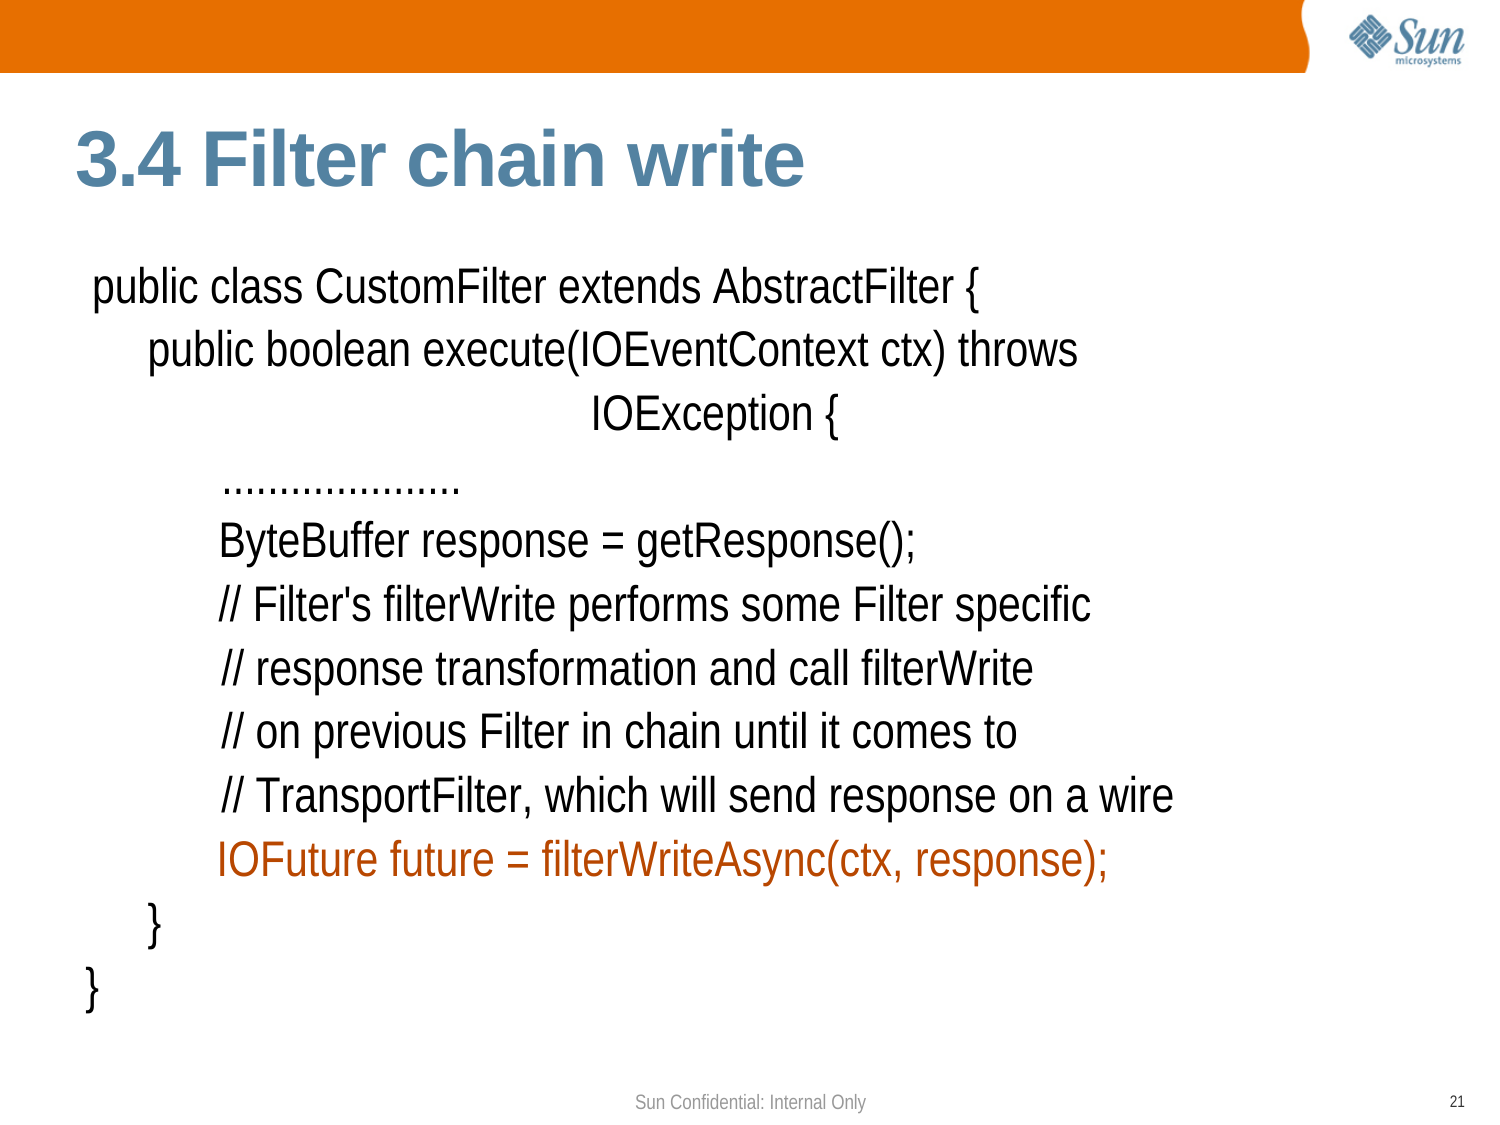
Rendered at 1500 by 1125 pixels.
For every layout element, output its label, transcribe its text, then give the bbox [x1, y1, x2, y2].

picture [0, 0, 1500, 73]
title 3.4 Filter chain write [75, 123, 1437, 227]
text_box public class CustomFilter extends AbstractFilter { public boolean execute(IOEventContext ctx) throws IOException { ..................... ByteBuffer response = getResponse(); // Filter's filterWrite performs some Filter specific // response transformation and call filterWrite // on previous Filter in chain until it comes to // TransportFilter, which will send response on a wire IOFuture future = filterWriteAsync(ctx, response); } } [0, 264, 1268, 1086]
